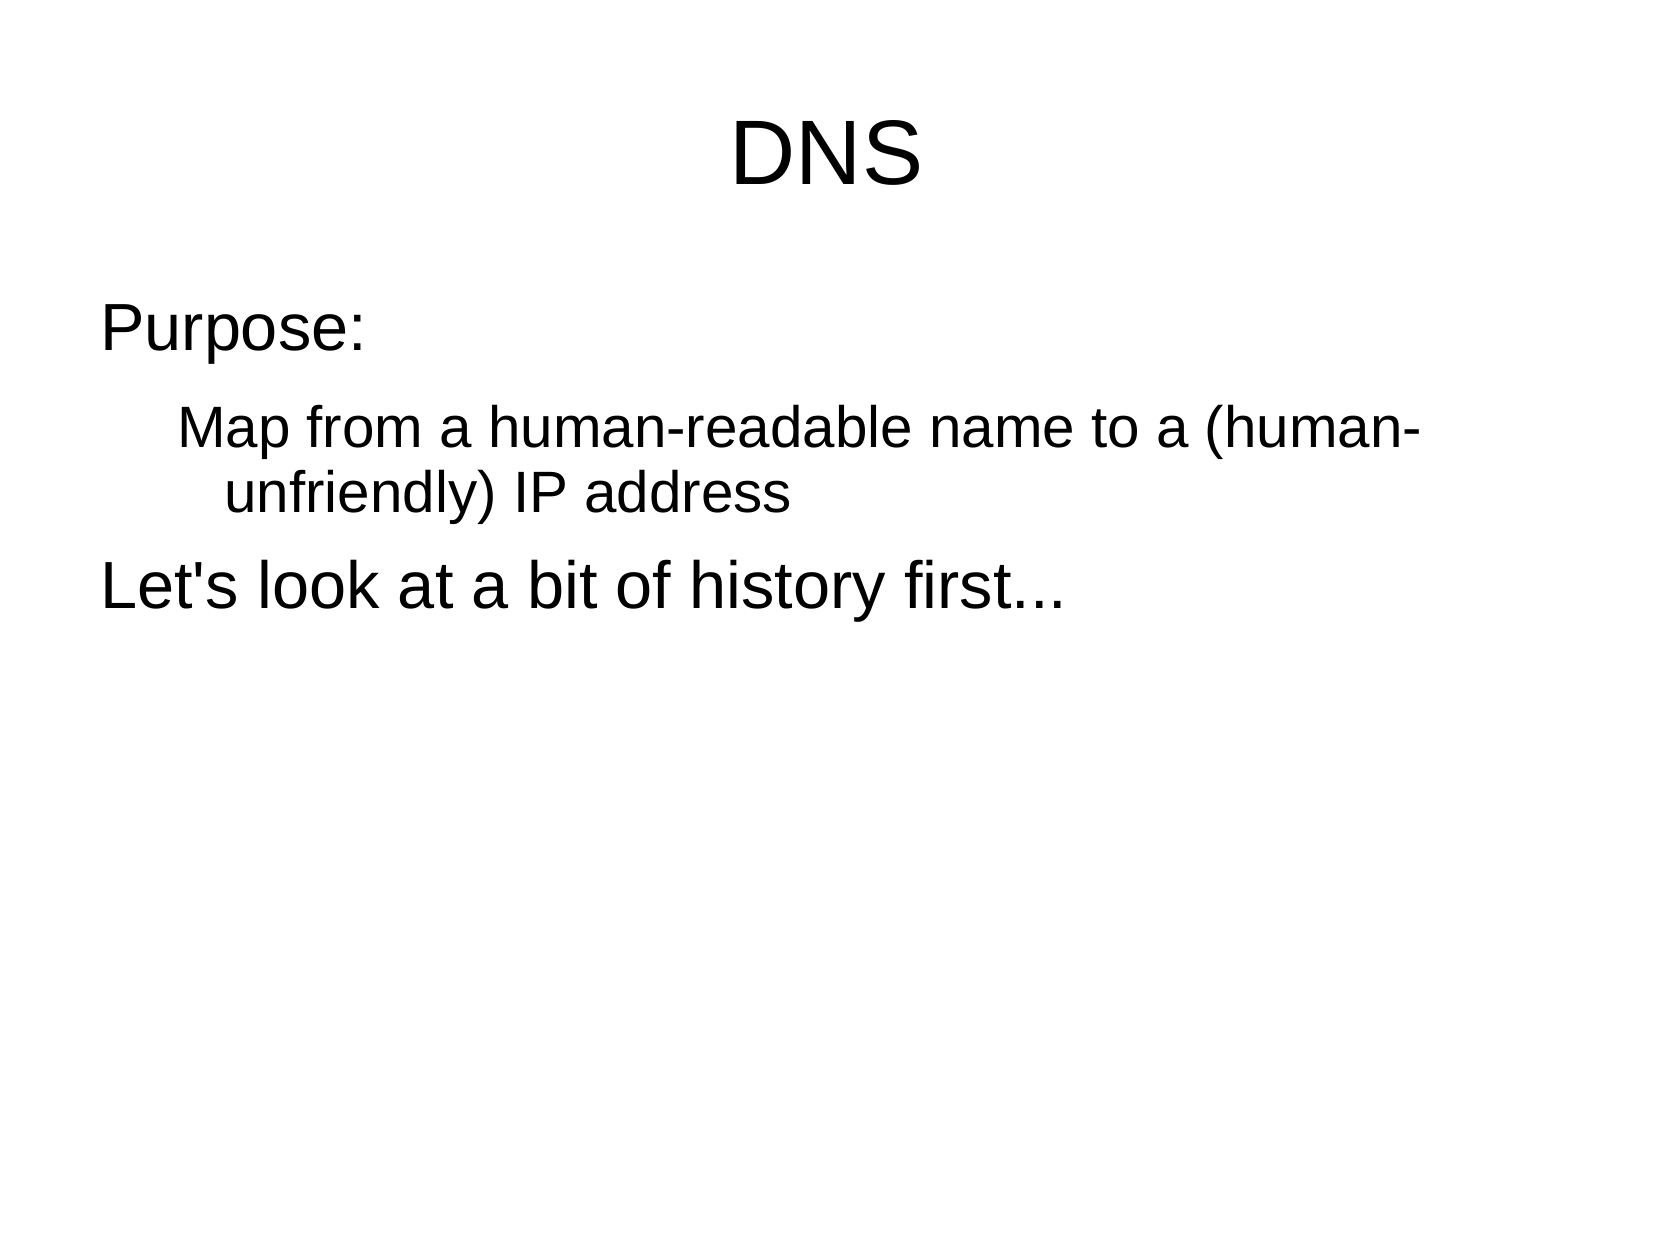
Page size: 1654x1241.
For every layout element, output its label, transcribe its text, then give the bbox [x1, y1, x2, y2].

list Purpose: Map from a human-readable name to a (human-unfriendly) IP address Let's look at a bit of history first... [82, 290, 1571, 1094]
title DNS [82, 49, 1571, 257]
